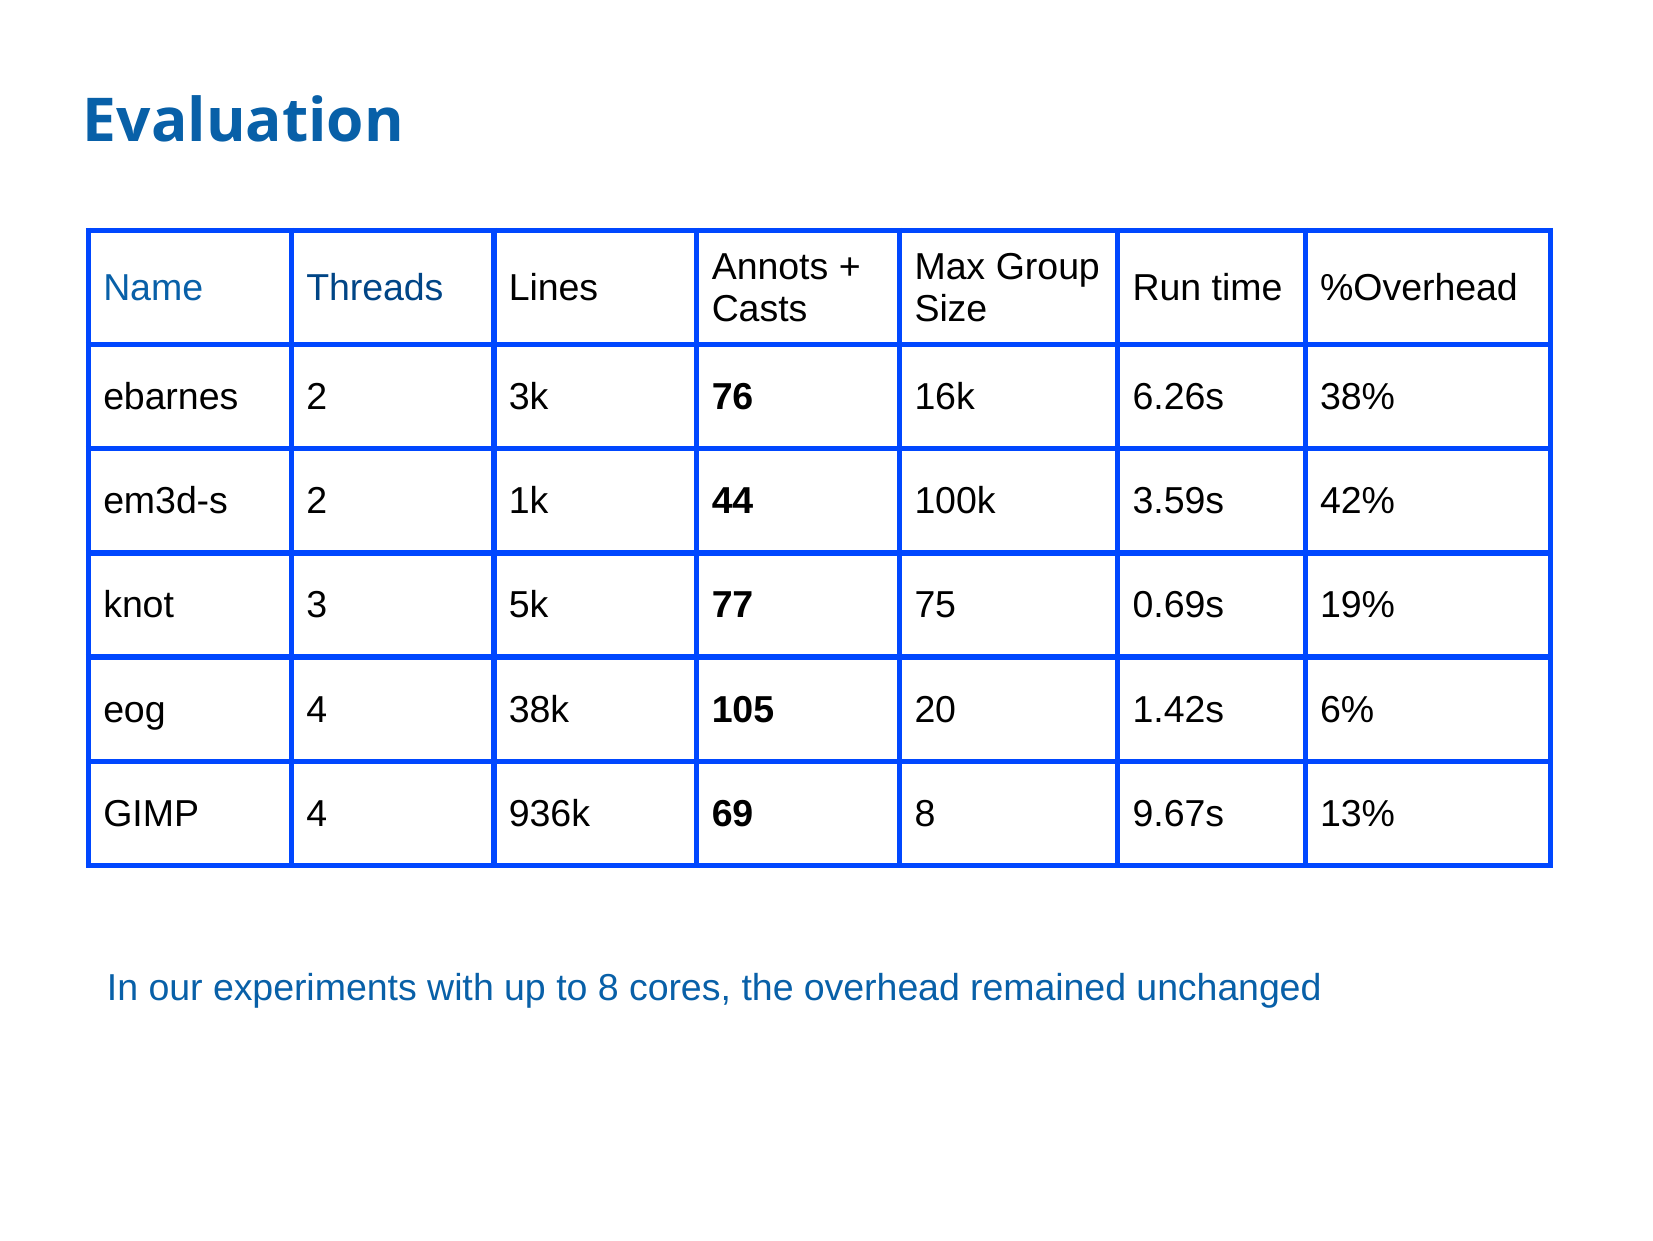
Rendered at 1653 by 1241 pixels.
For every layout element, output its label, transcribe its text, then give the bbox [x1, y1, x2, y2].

table_cell 13% [1308, 764, 1548, 863]
table_header Run time [1120, 233, 1303, 342]
table_header Name [91, 233, 289, 342]
table_cell 20 [902, 660, 1115, 759]
table_cell 100k [902, 451, 1115, 550]
table_cell 2 [294, 451, 491, 550]
title Evaluation [82, 56, 1571, 181]
table_cell 77 [699, 556, 897, 654]
table_header Annots + Casts [699, 233, 897, 342]
table_cell ebarnes [91, 347, 289, 446]
table_cell 75 [902, 556, 1115, 654]
table_cell 16k [902, 347, 1115, 446]
table_cell 105 [699, 660, 897, 759]
table_cell em3d-s [91, 451, 289, 550]
table_header %Overhead [1308, 233, 1548, 342]
table_cell 936k [497, 764, 694, 863]
table_cell 3 [294, 556, 491, 654]
table_cell 1k [497, 451, 694, 550]
table_cell 1.42s [1120, 660, 1303, 759]
table_cell 2 [294, 347, 491, 446]
table_cell 19% [1308, 556, 1548, 654]
table_cell 38k [497, 660, 694, 759]
text_box In our experiments with up to 8 cores, the overhead remained unchanged [92, 959, 1513, 1017]
table_header Lines [497, 233, 694, 342]
table_cell 69 [699, 764, 897, 863]
table_cell eog [91, 660, 289, 759]
table_cell 4 [294, 764, 491, 863]
table_cell 5k [497, 556, 694, 654]
table_cell 8 [902, 764, 1115, 863]
table_cell 6% [1308, 660, 1548, 759]
table_cell 4 [294, 660, 491, 759]
table_cell 38% [1308, 347, 1548, 446]
table_cell 6.26s [1120, 347, 1303, 446]
table_cell 42% [1308, 451, 1548, 550]
table_cell 3k [497, 347, 694, 446]
table_header Threads [294, 233, 491, 342]
table_cell 3.59s [1120, 451, 1303, 550]
table_header Max Group Size [902, 233, 1115, 342]
table_cell knot [91, 556, 289, 654]
table_cell 9.67s [1120, 764, 1303, 863]
table_cell 44 [699, 451, 897, 550]
table_cell 76 [699, 347, 897, 446]
table_cell GIMP [91, 764, 289, 863]
table_cell 0.69s [1120, 556, 1303, 654]
